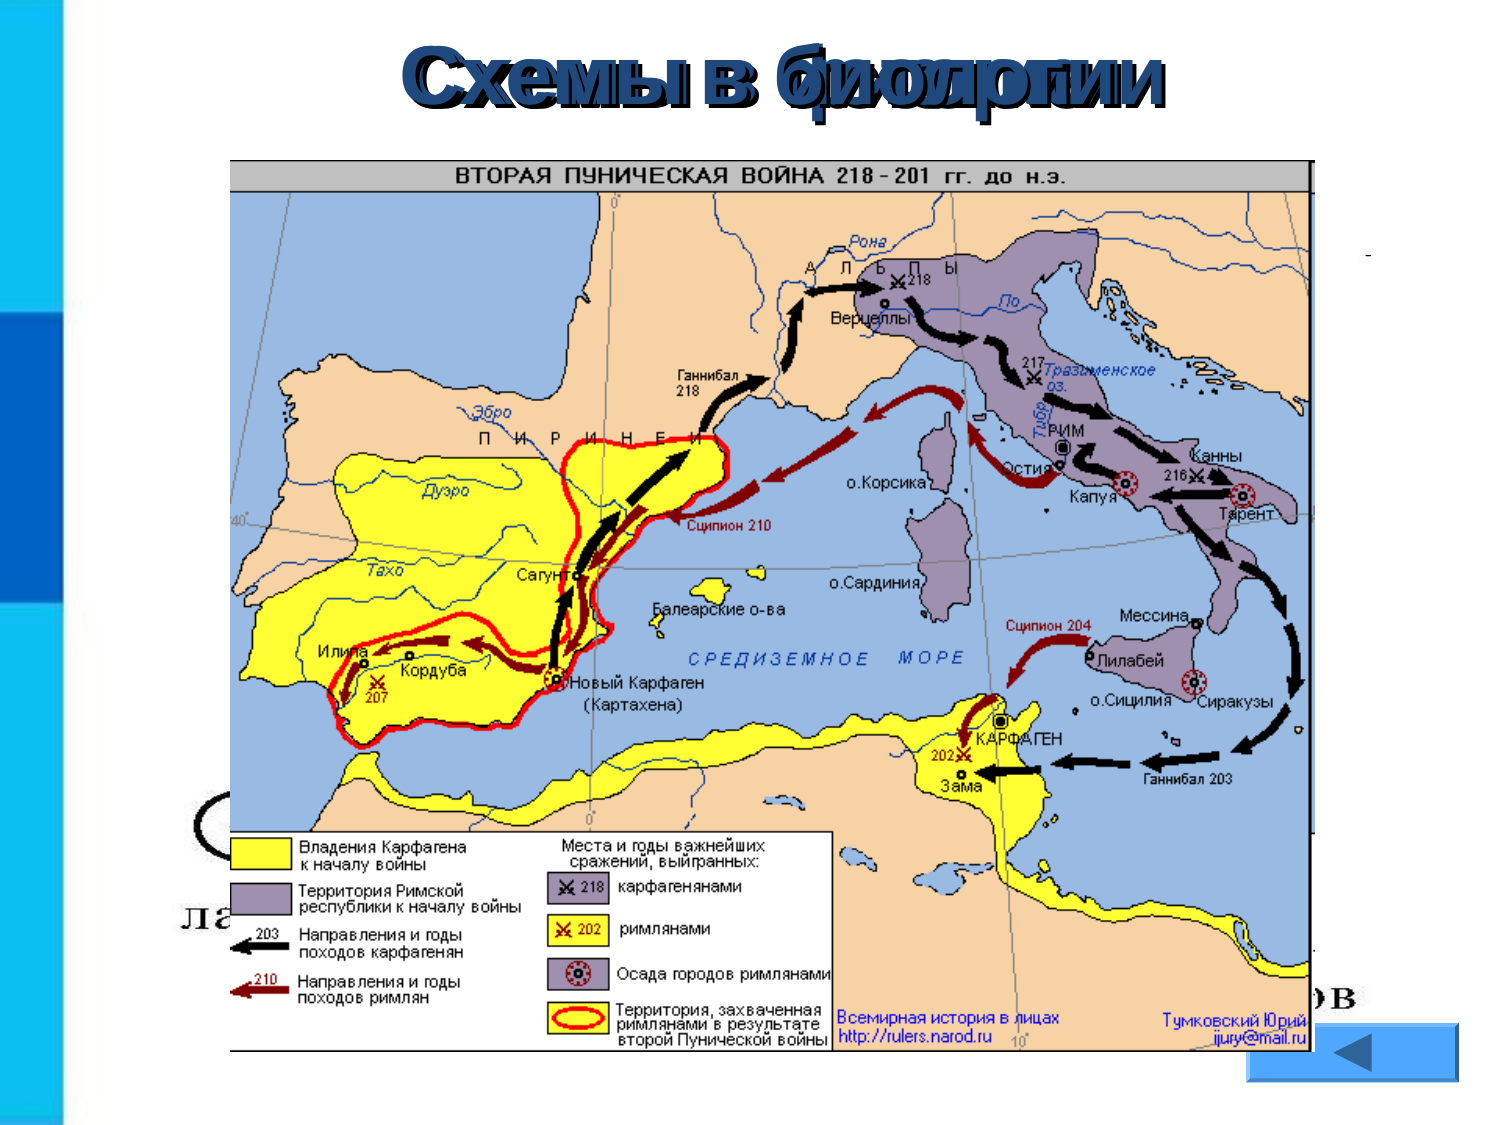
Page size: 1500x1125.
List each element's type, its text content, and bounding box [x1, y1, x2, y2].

picture [0, 0, 1500, 1125]
text_box генотип [226, 547, 230, 609]
text_box [1247, 1023, 1459, 1083]
text_box Схемы в биологии [111, 13, 1458, 129]
text_box гаметы [226, 677, 230, 739]
